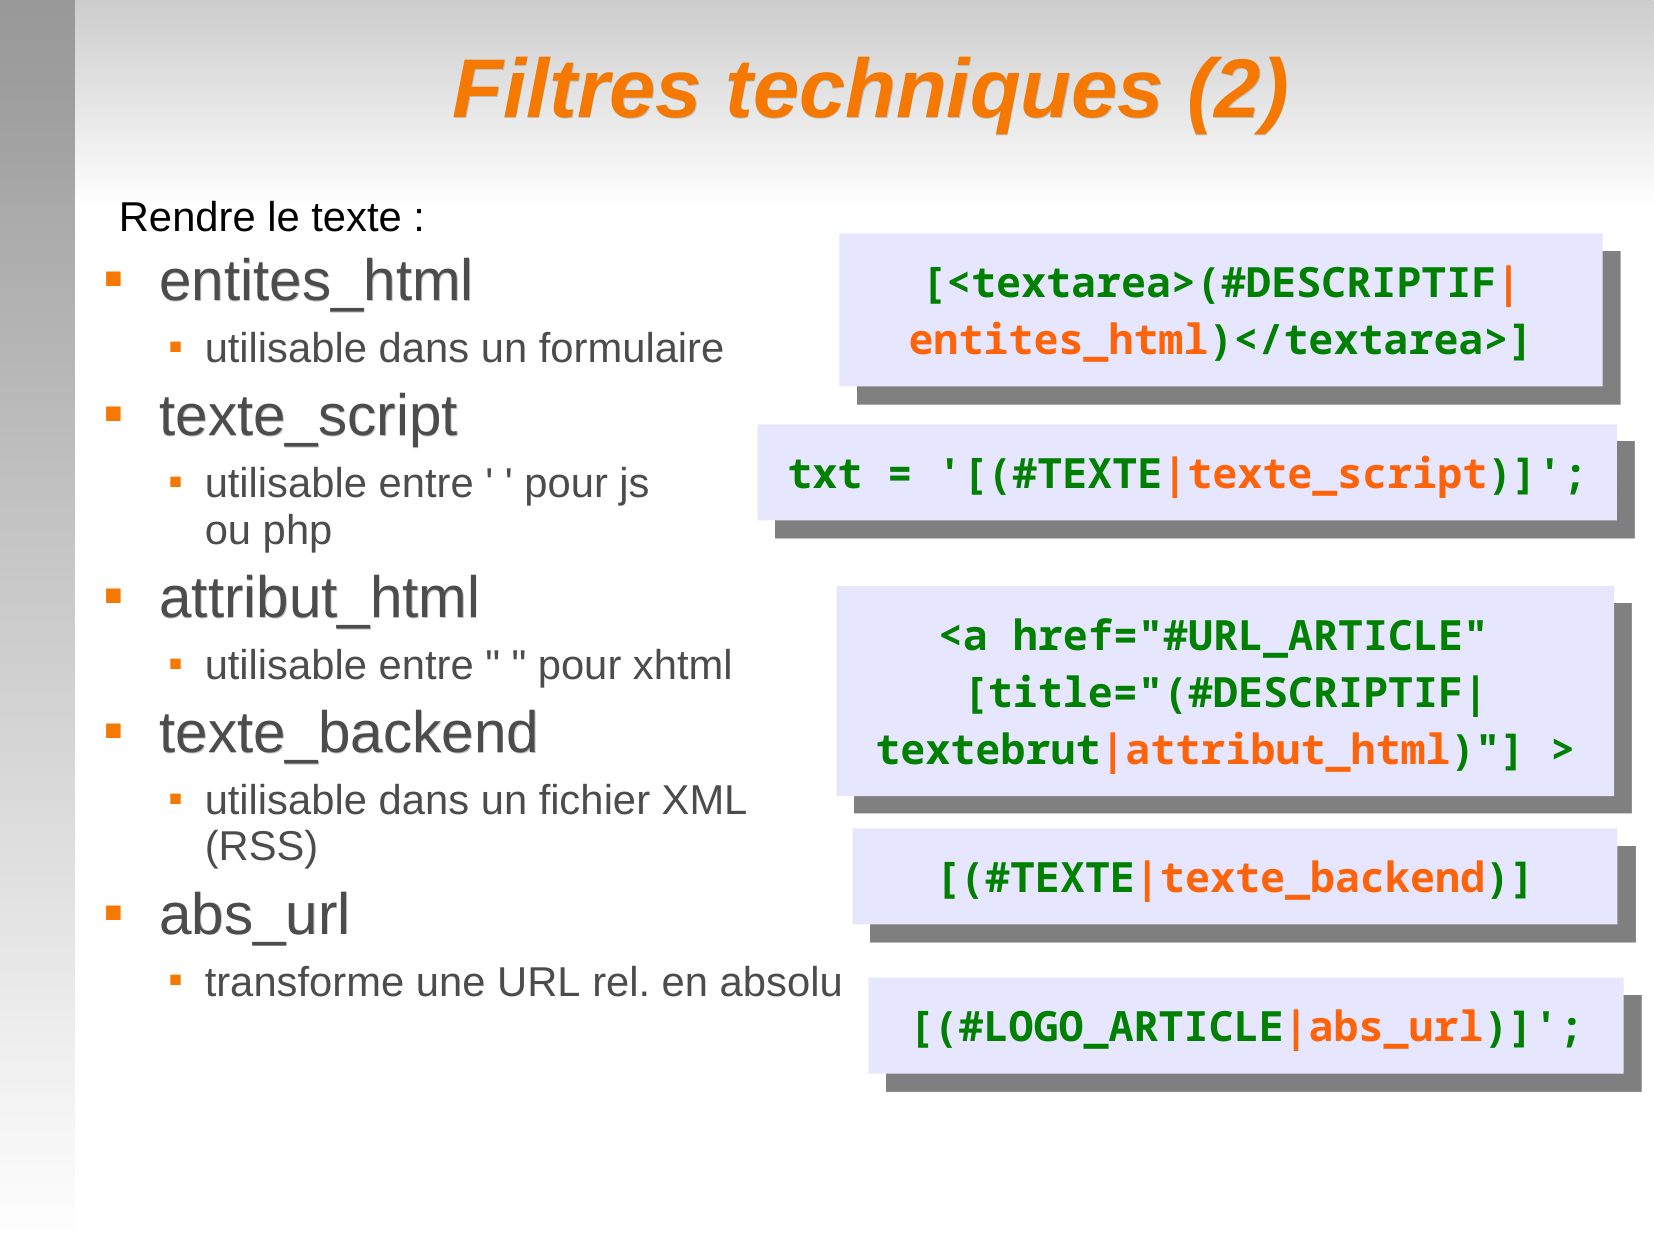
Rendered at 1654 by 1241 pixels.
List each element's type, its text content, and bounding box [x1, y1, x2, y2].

text_box txt = '[(#TEXTE|texte_script)]'; [757, 424, 1617, 520]
list entites_html utilisable dans un formulaire texte_script utilisable entre ' ' pour js ou php attribut_html utilisable entre " " pour xhtml texte_backend utilisable dans un fichier XML (RSS) abs_url transforme une URL rel. en absolu [88, 248, 849, 1082]
text_box [(#LOGO_ARTICLE|abs_url)]'; [868, 977, 1624, 1073]
text_box [(#TEXTE|texte_backend)] [852, 828, 1618, 924]
text_box [<textarea>(#DESCRIPTIF|entites_html)</textarea>] [839, 233, 1603, 372]
text_box <a href="#URL_ARTICLE" [title="(#DESCRIPTIF|textebrut|attribut_html)"] > [836, 586, 1615, 775]
title Filtres techniques (2) [88, 0, 1654, 178]
text_box Rendre le texte : [22, 185, 689, 263]
